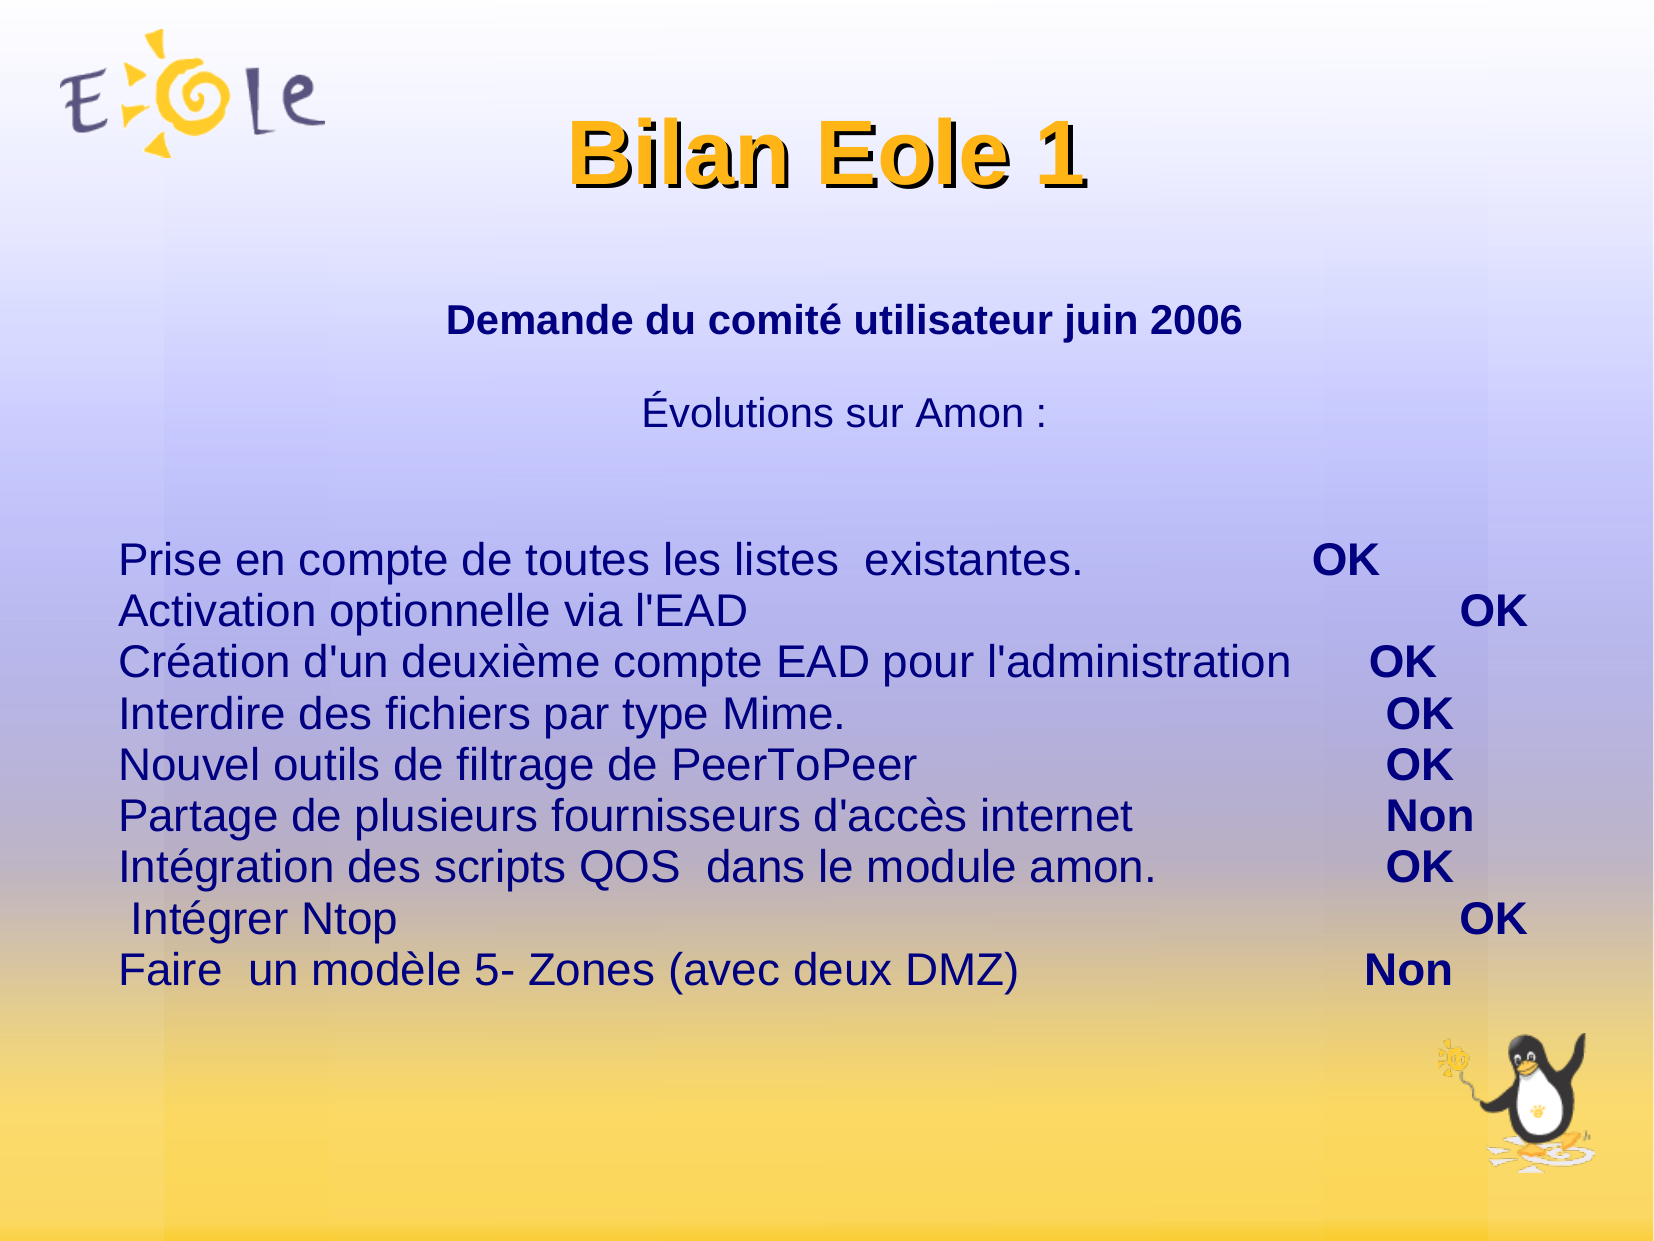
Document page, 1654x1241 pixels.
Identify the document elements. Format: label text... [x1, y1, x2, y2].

subtitle Demande du comité utilisateur juin 2006 Évolutions sur Amon : Prise en compte de toutes les listes existantes. OK Activation optionnelle via l'EAD OK Création d'un deuxième compte EAD pour l'administration OK Interdire des fichiers par type Mime. OK Nouvel outils de filtrage de PeerToPeer OK Partage de plusieurs fournisseurs d'accès internet Non Intégration des scripts QOS dans le module amon. OK Intégrer Ntop OK Faire un modèle 5- Zones (avec deux DMZ) Non [82, 80, 1571, 1241]
picture [0, 0, 1654, 1241]
title Bilan Eole 1 [82, 49, 1571, 80]
